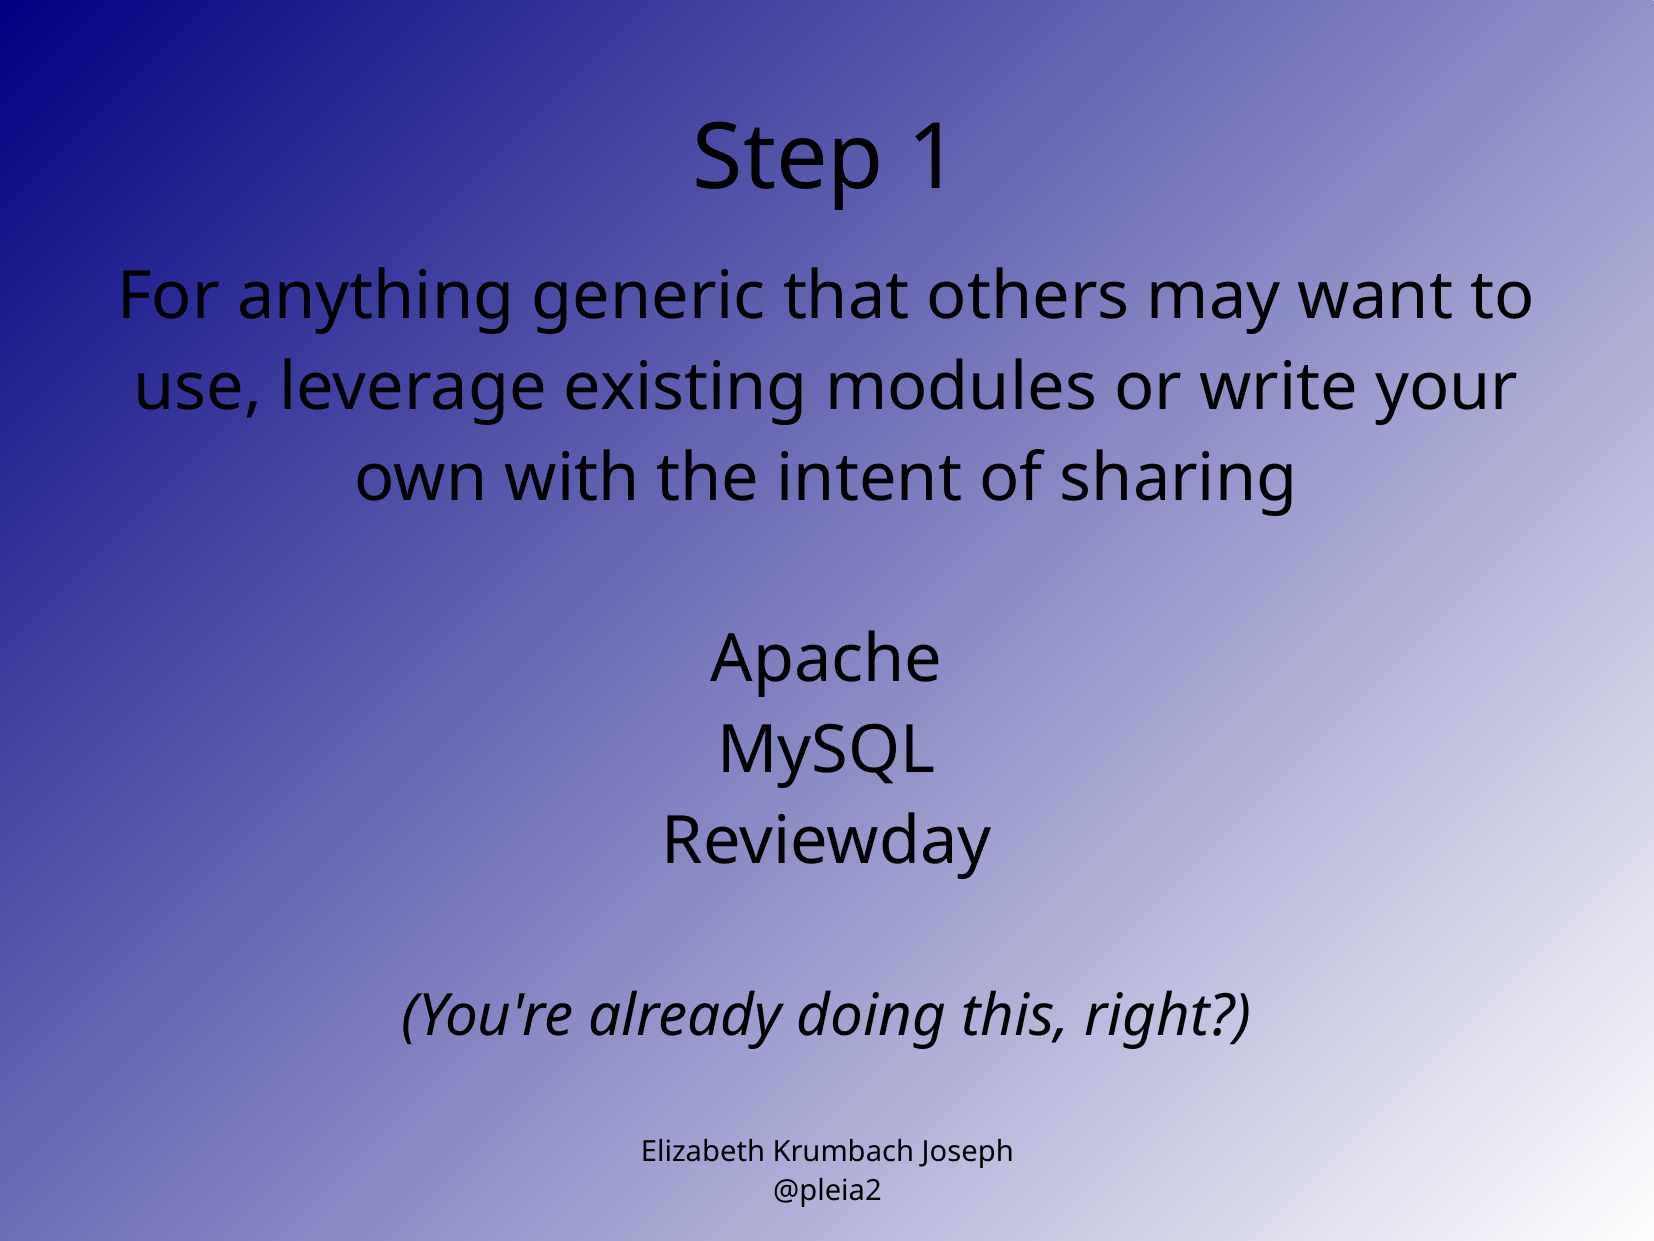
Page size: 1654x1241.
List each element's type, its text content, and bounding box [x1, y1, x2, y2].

subtitle For anything generic that others may want to use, leverage existing modules or write your own with the intent of sharing Apache MySQL Reviewday (You're already doing this, right?) [82, 290, 1571, 1010]
title Step 1 [82, 49, 1571, 257]
